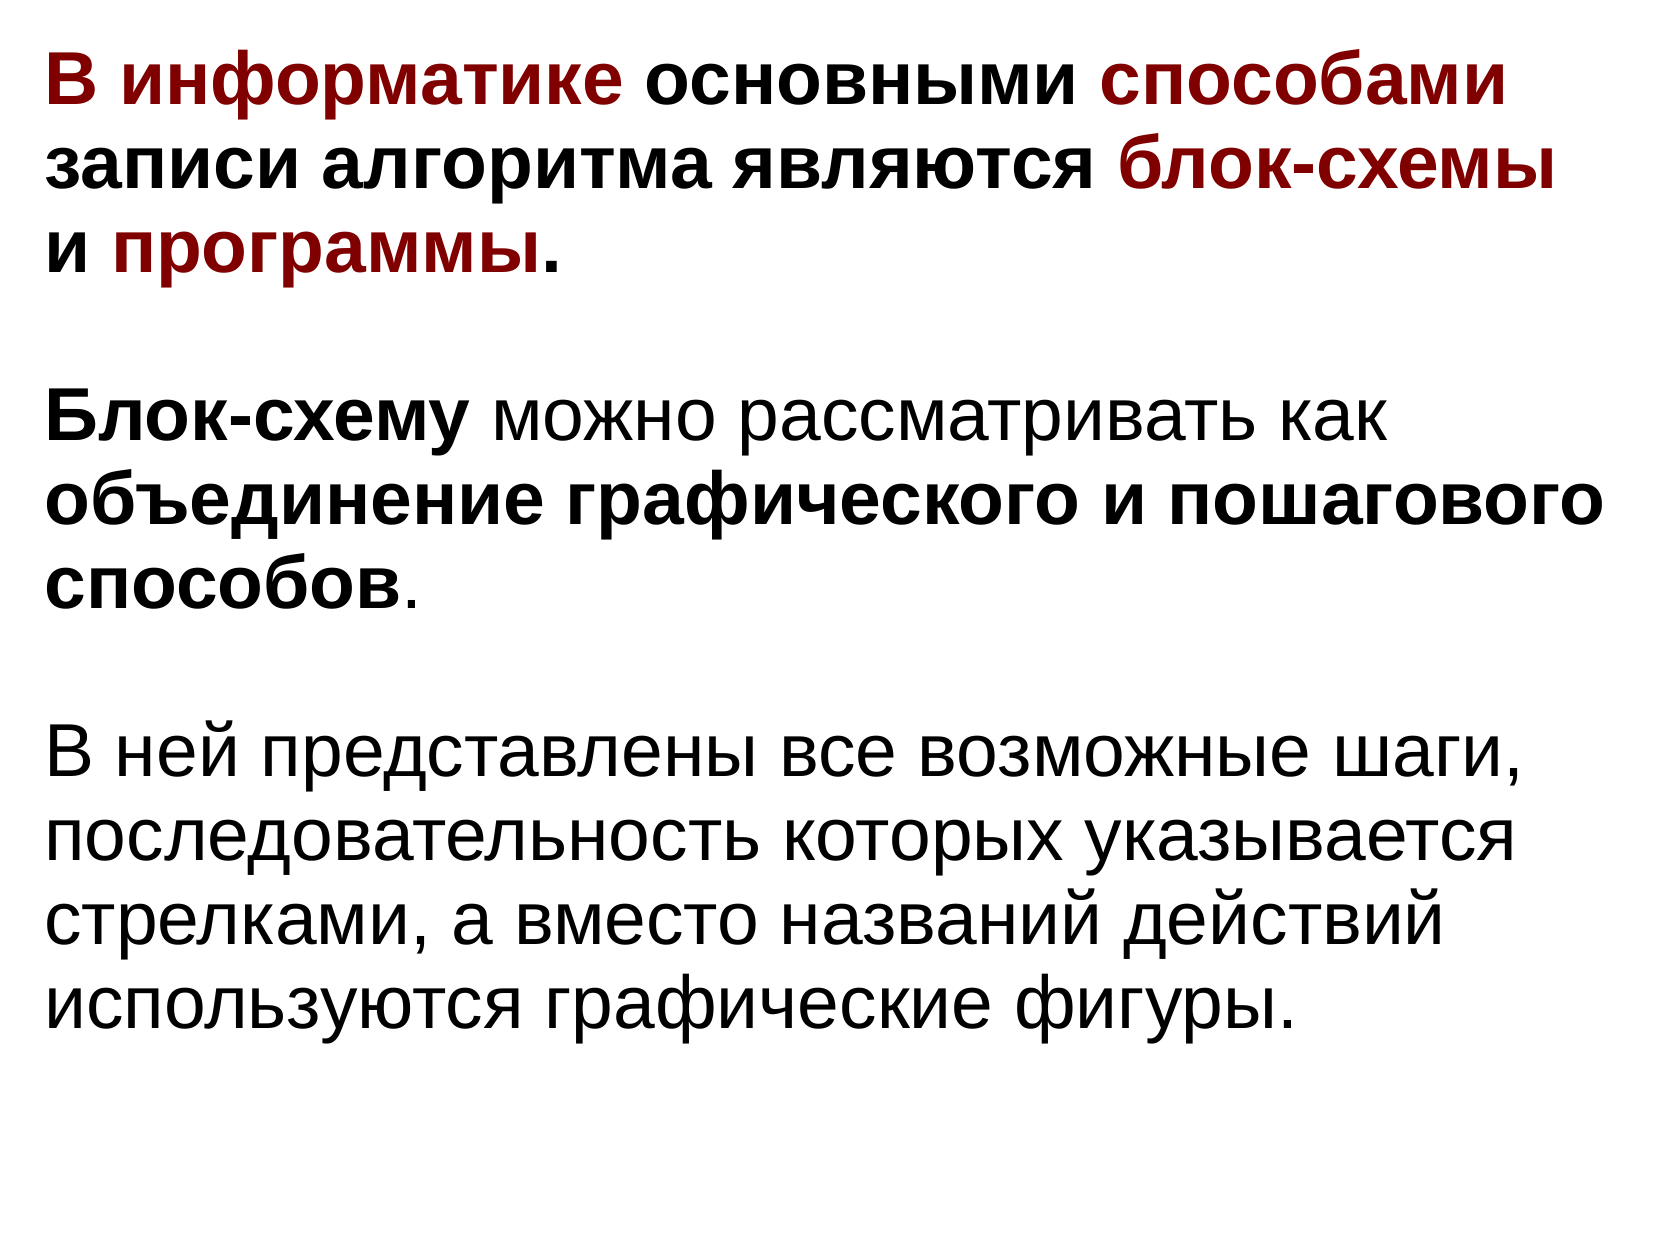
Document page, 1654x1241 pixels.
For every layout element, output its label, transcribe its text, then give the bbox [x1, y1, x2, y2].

text_box В информатике основными способами записи алгоритма являются блок-схемы и программы. Блок-схему можно рассматривать как объединение графического и пошагового способов. В ней представлены все возможные шаги, последовательность которых указывается стрелками, а вместо названий действий используются графические фигуры. [29, 29, 1625, 1137]
